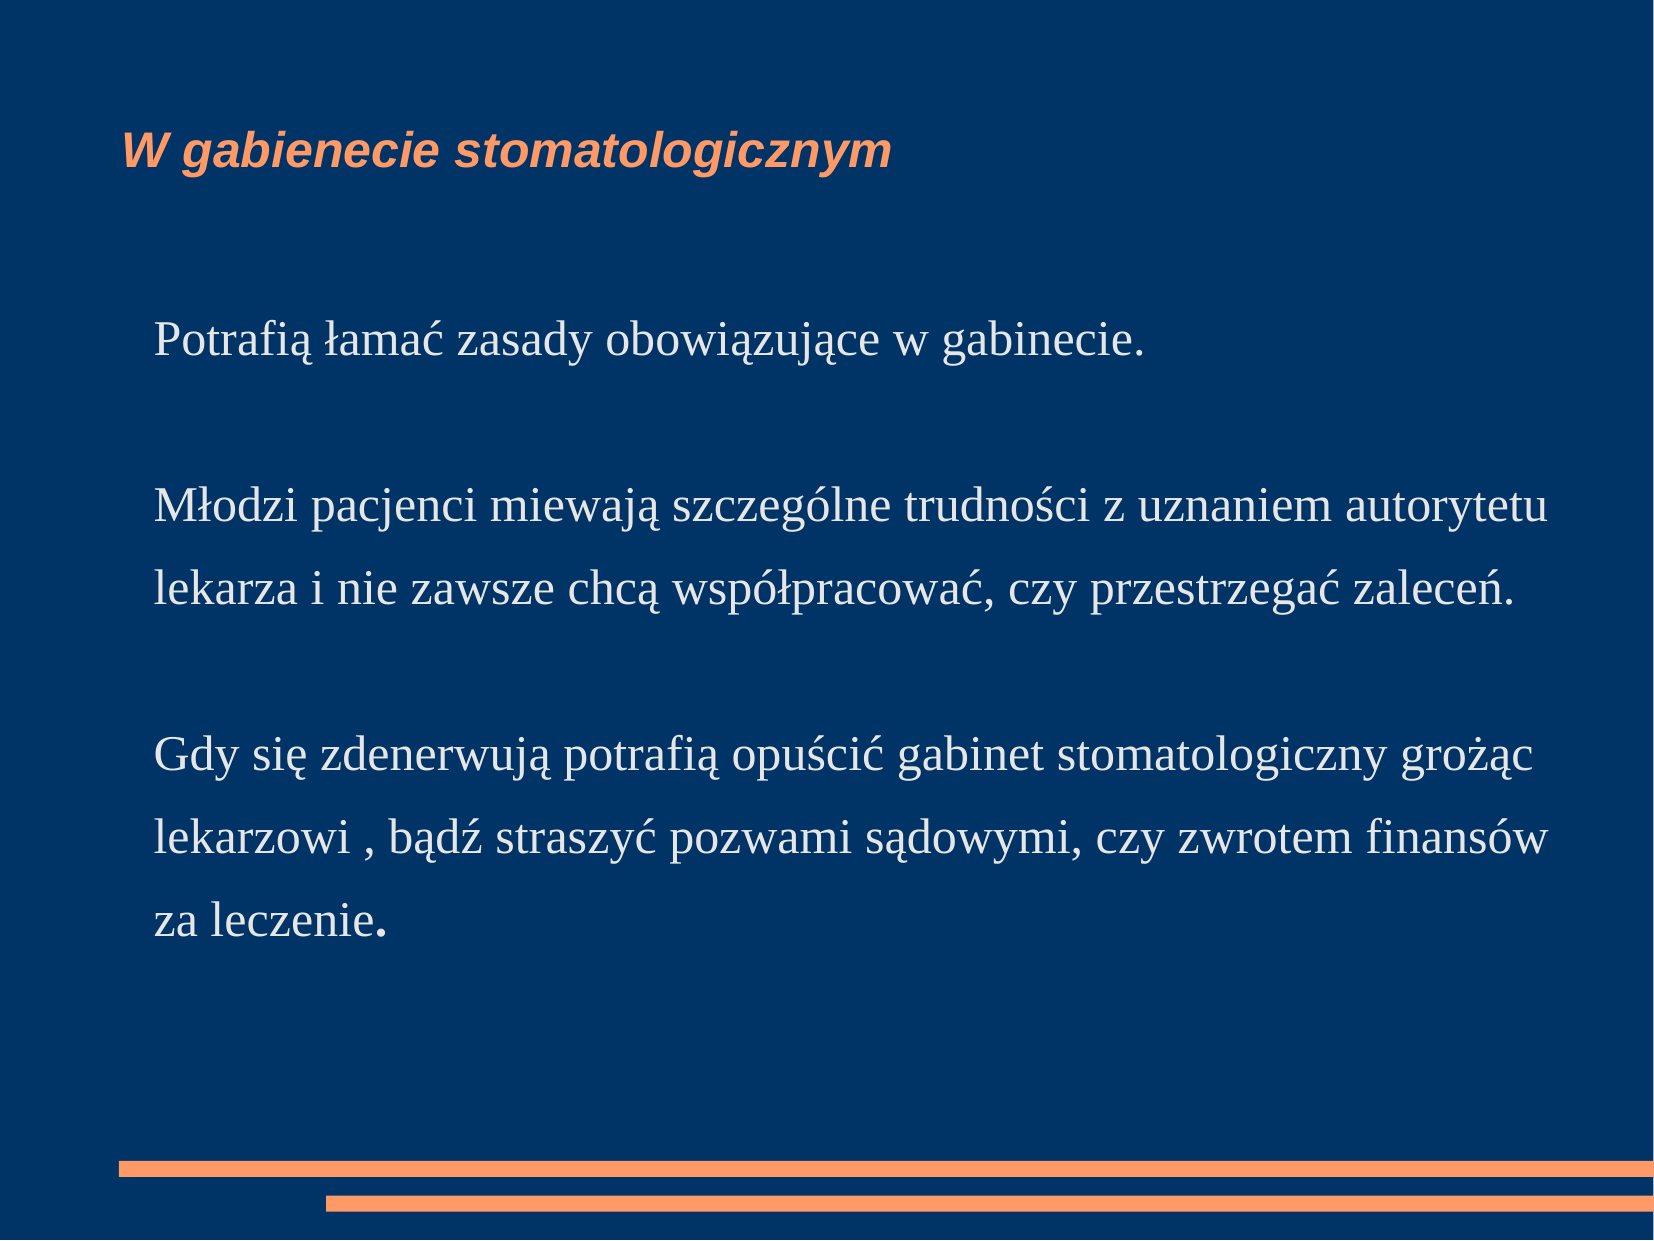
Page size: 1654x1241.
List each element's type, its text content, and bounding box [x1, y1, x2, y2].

title W gabienecie stomatologicznym [121, 46, 1534, 254]
list Potrafią łamać zasady obowiązujące w gabinecie. Młodzi pacjenci miewają szczególne trudności z uznaniem autorytetu lekarza i nie zawsze chcą współpracować, czy przestrzegać zaleceń. Gdy się zdenerwują potrafią opuścić gabinet stomatologiczny grożąc lekarzowi , bądź straszyć pozwami sądowymi, czy zwrotem finansów za leczenie. [153, 283, 1593, 1094]
